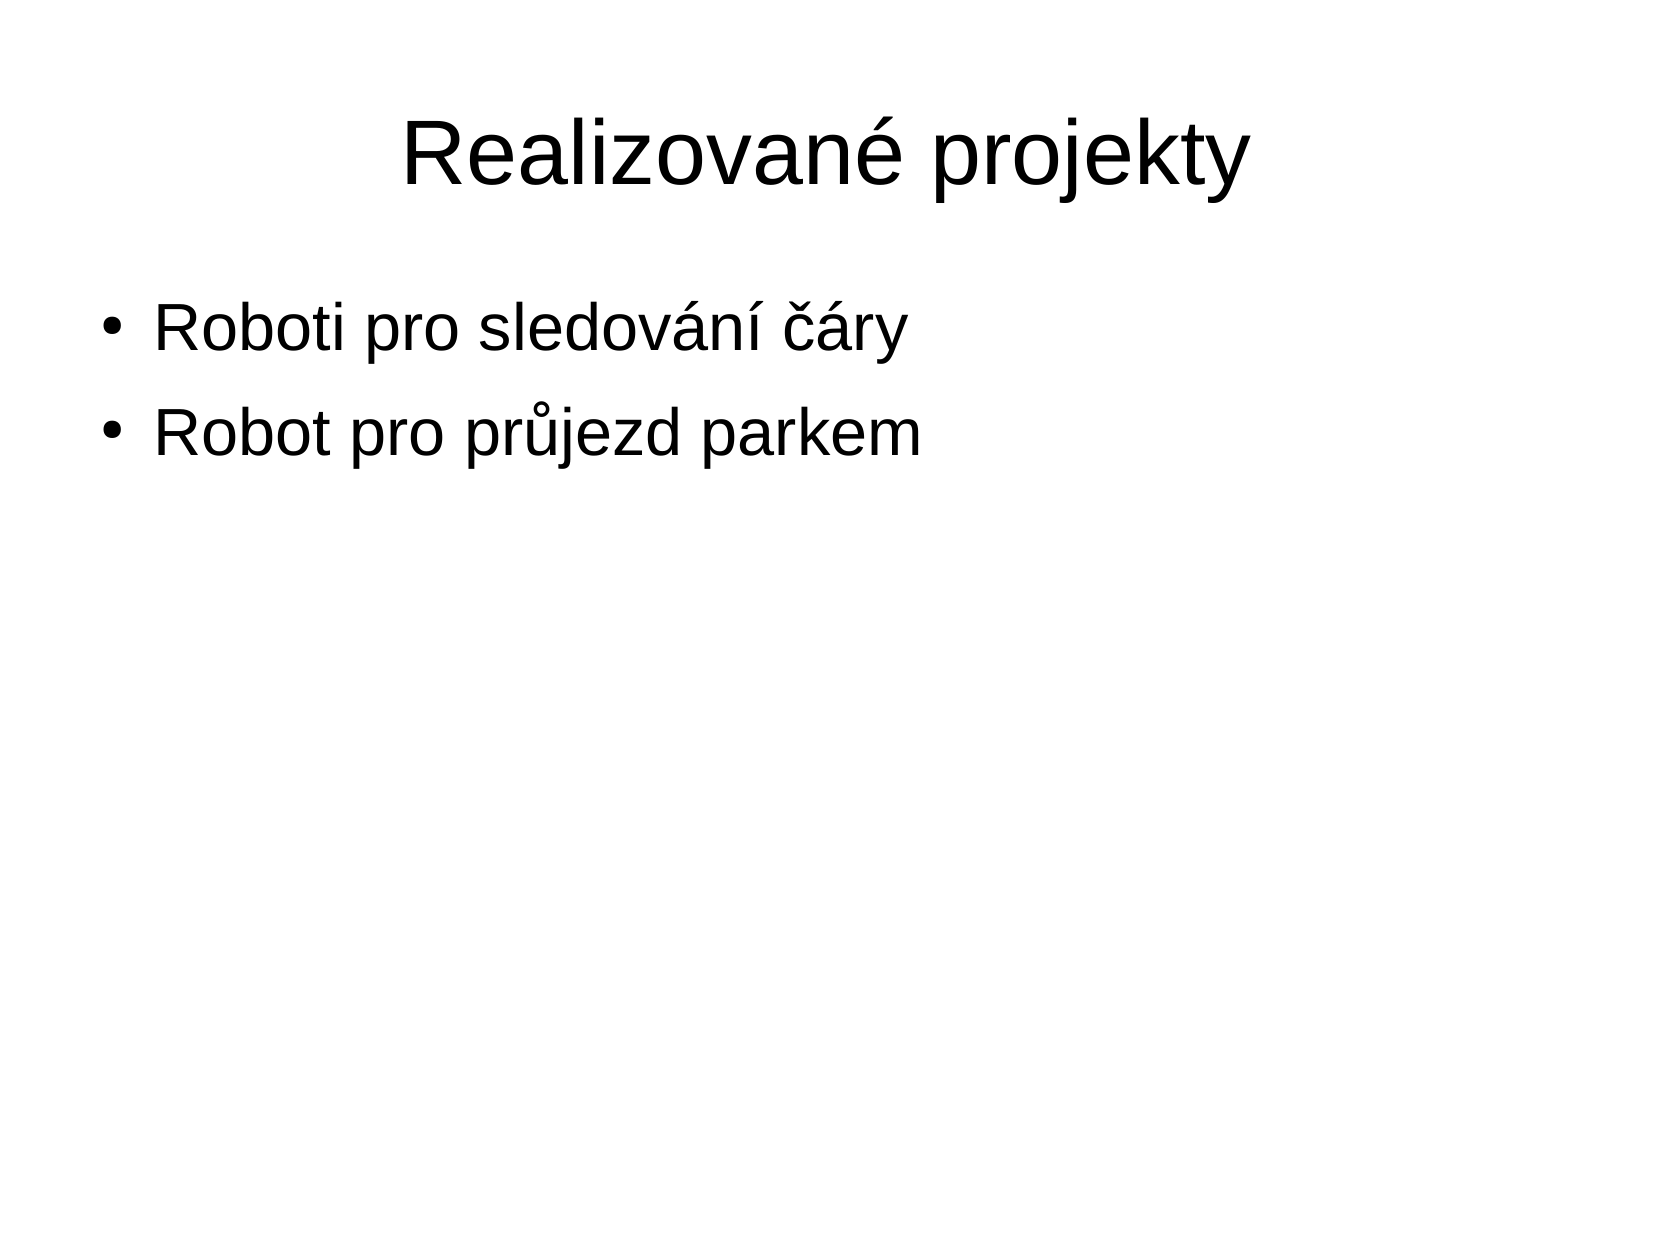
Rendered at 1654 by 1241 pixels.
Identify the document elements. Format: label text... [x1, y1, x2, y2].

list Roboti pro sledování čáry Robot pro průjezd parkem [82, 290, 1571, 1109]
title Realizované projekty [82, 49, 1571, 257]
